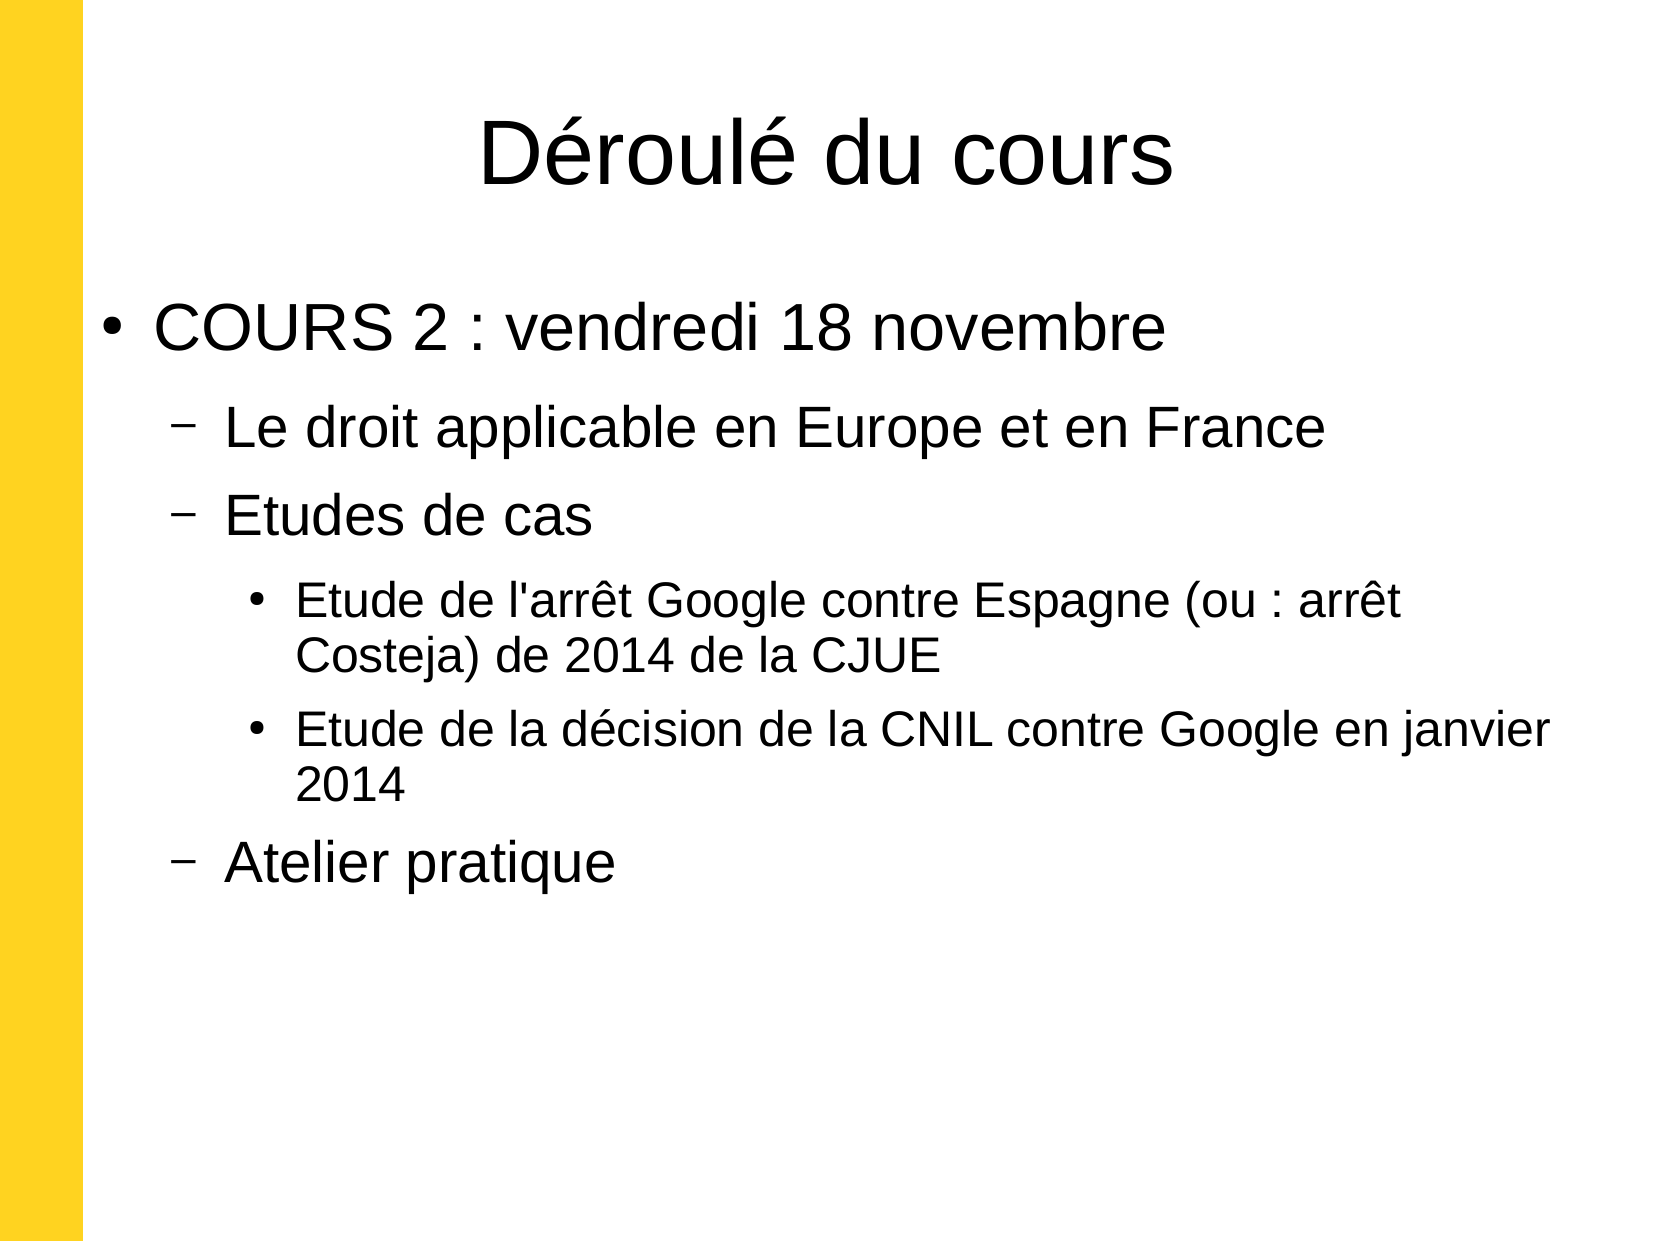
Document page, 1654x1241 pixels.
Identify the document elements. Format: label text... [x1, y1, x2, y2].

title Déroulé du cours [83, 49, 1571, 257]
list COURS 2 : vendredi 18 novembre Le droit applicable en Europe et en France Etudes de cas Etude de l'arrêt Google contre Espagne (ou : arrêt Costeja) de 2014 de la CJUE Etude de la décision de la CNIL contre Google en janvier 2014 Atelier pratique [83, 290, 1571, 1010]
text_box [0, 0, 83, 1241]
